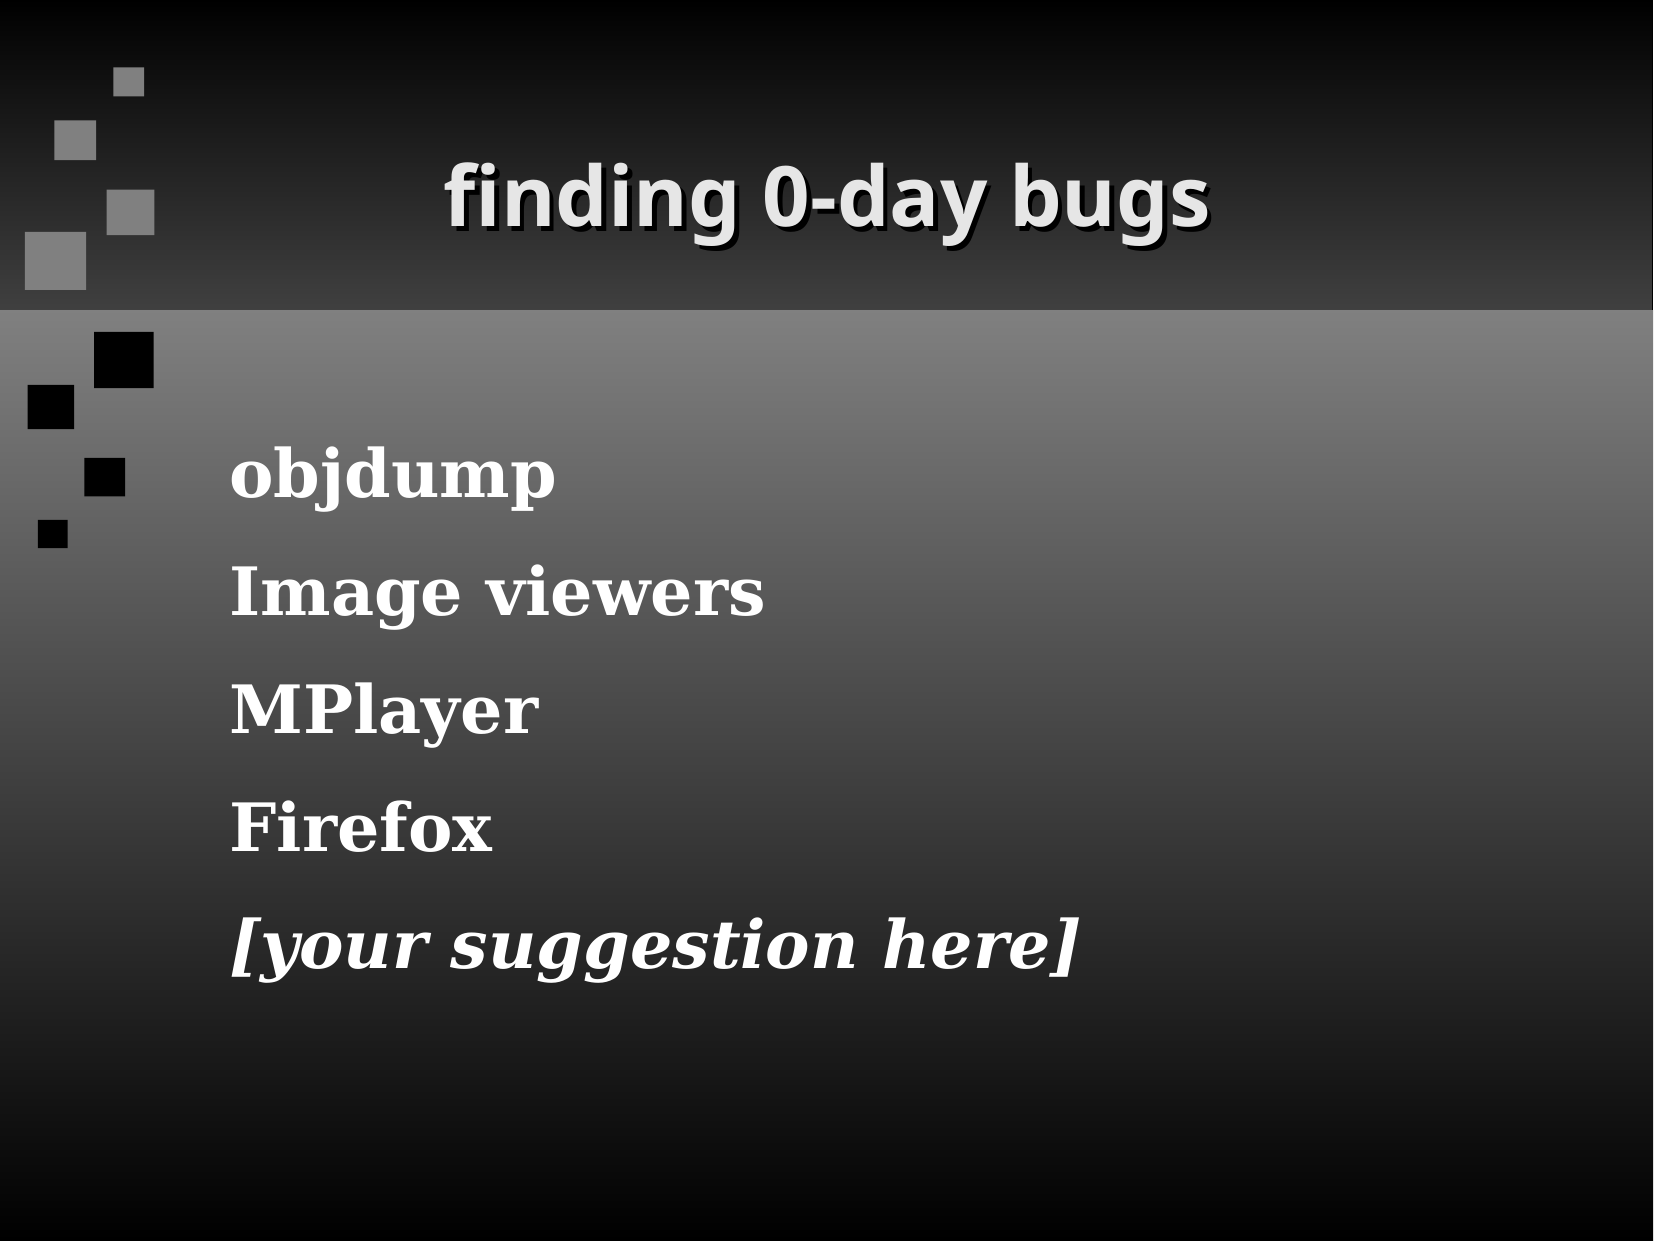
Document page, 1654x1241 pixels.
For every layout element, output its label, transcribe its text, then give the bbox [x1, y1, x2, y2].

title finding 0-day bugs [121, 91, 1534, 299]
list objdump Image viewers MPlayer Firefox [your suggestion here] [211, 395, 1596, 1185]
